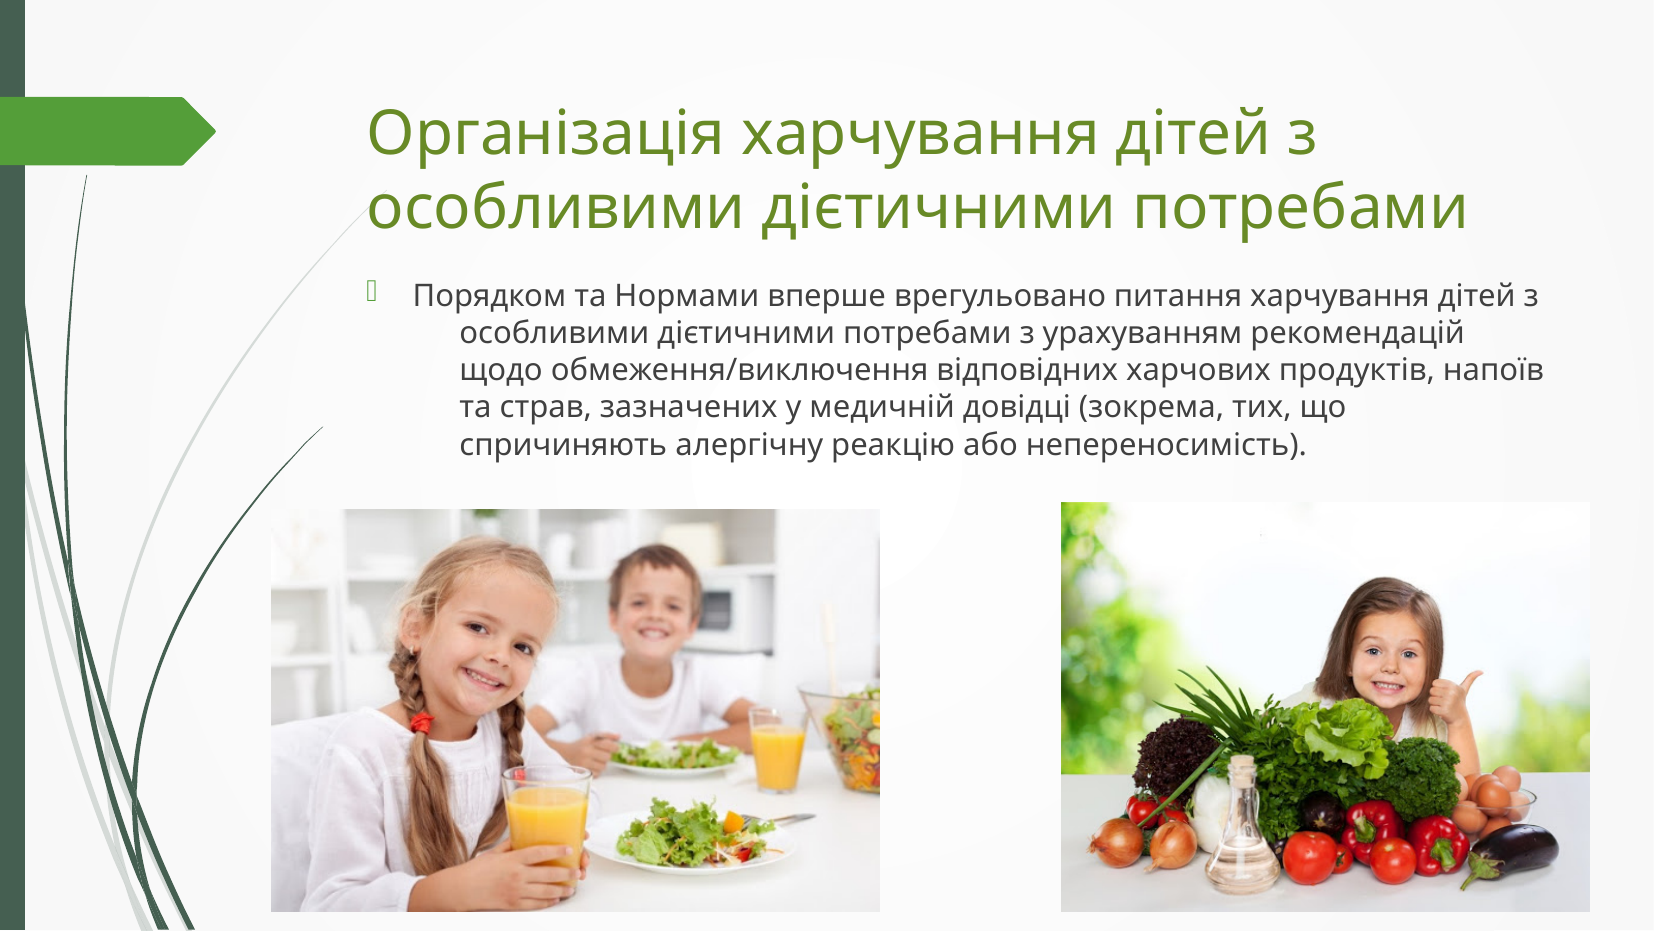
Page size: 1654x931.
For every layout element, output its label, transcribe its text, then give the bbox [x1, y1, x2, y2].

list Порядком та Нормами вперше врегульовано питання харчування дітей з особливими дієтичними потребами з урахуванням рекомендацій щодо обмеження/виключення відповідних харчових продуктів, напоїв та страв, зазначених у медичній довідці (зокрема, тих, що спричиняють алергічну реакцію або непереносимість). [351, 267, 1561, 780]
title Організація харчування дітей з особливими дієтичними потребами [351, 84, 1561, 259]
picture [271, 509, 880, 912]
picture [1061, 503, 1590, 912]
